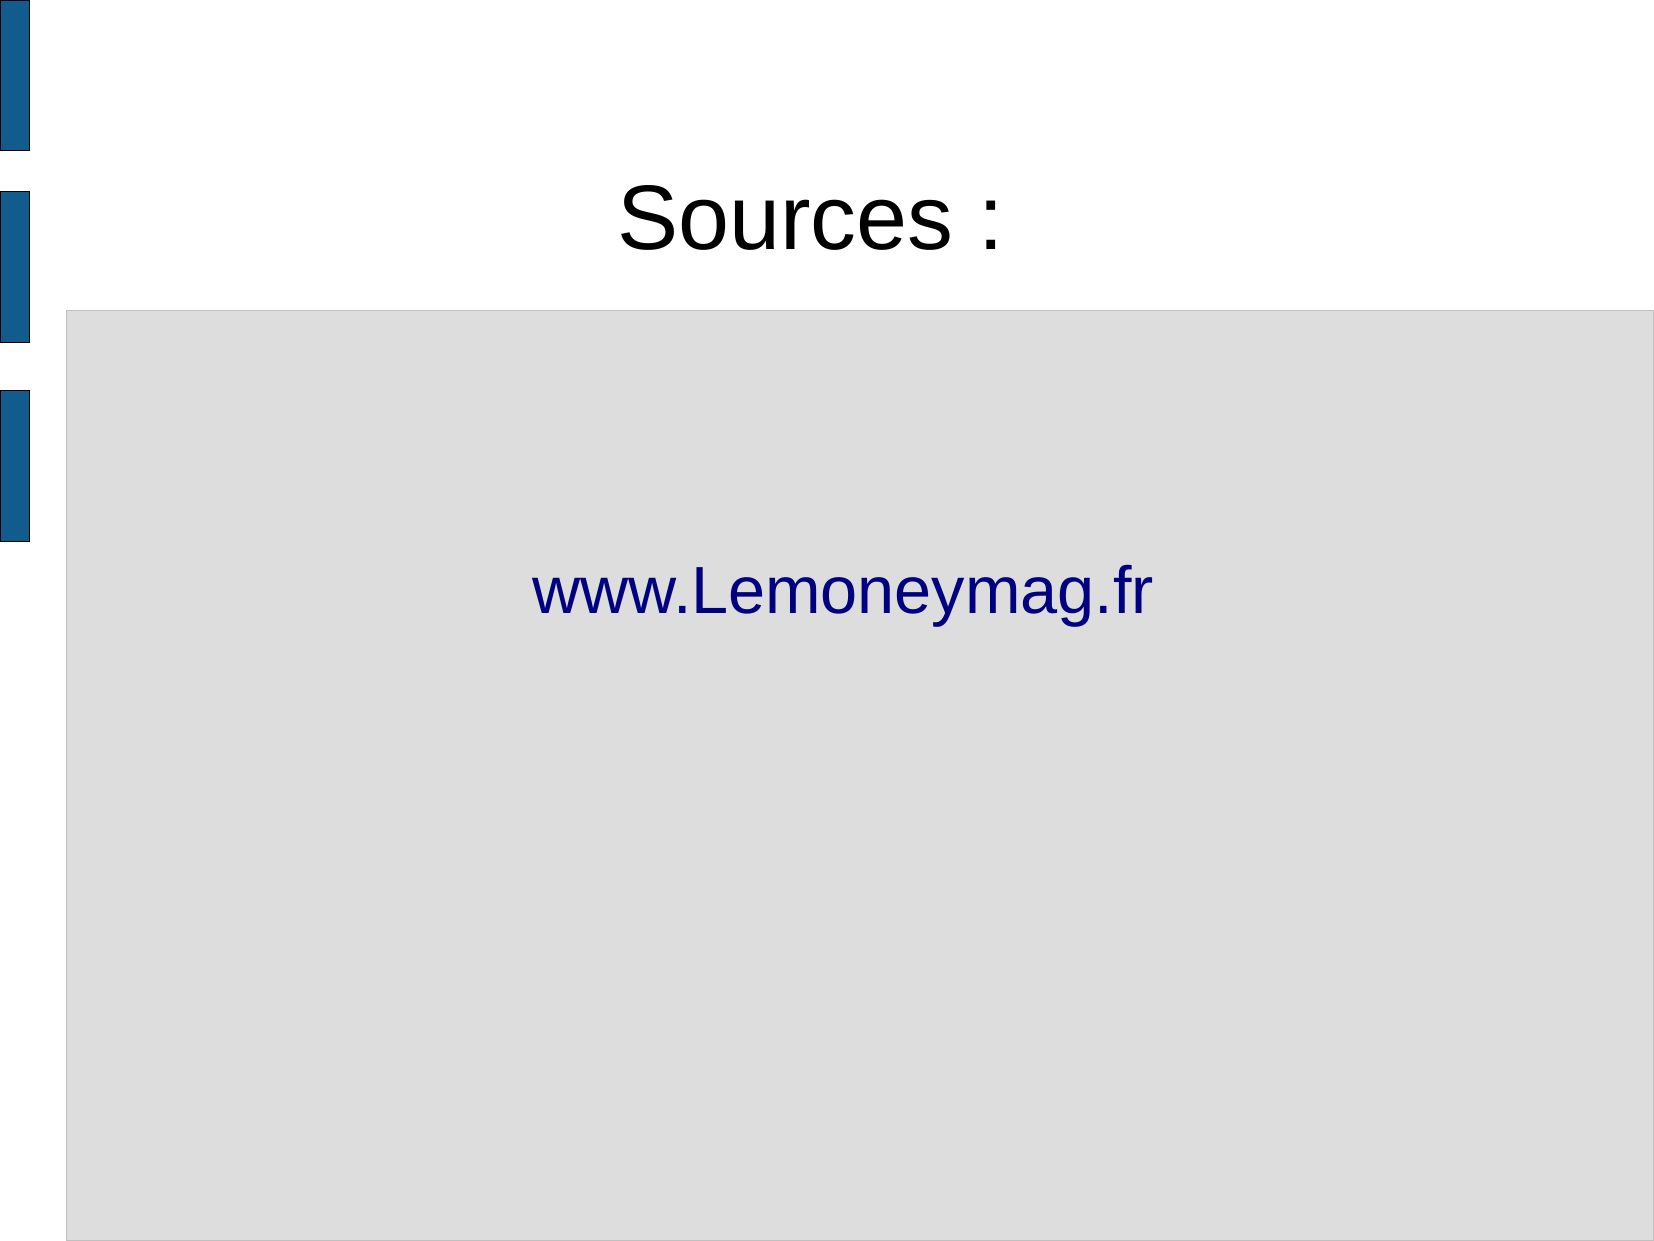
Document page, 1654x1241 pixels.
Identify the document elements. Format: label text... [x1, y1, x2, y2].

title Sources : [88, 114, 1534, 322]
list www.Lemoneymag.fr [152, 344, 1534, 1127]
